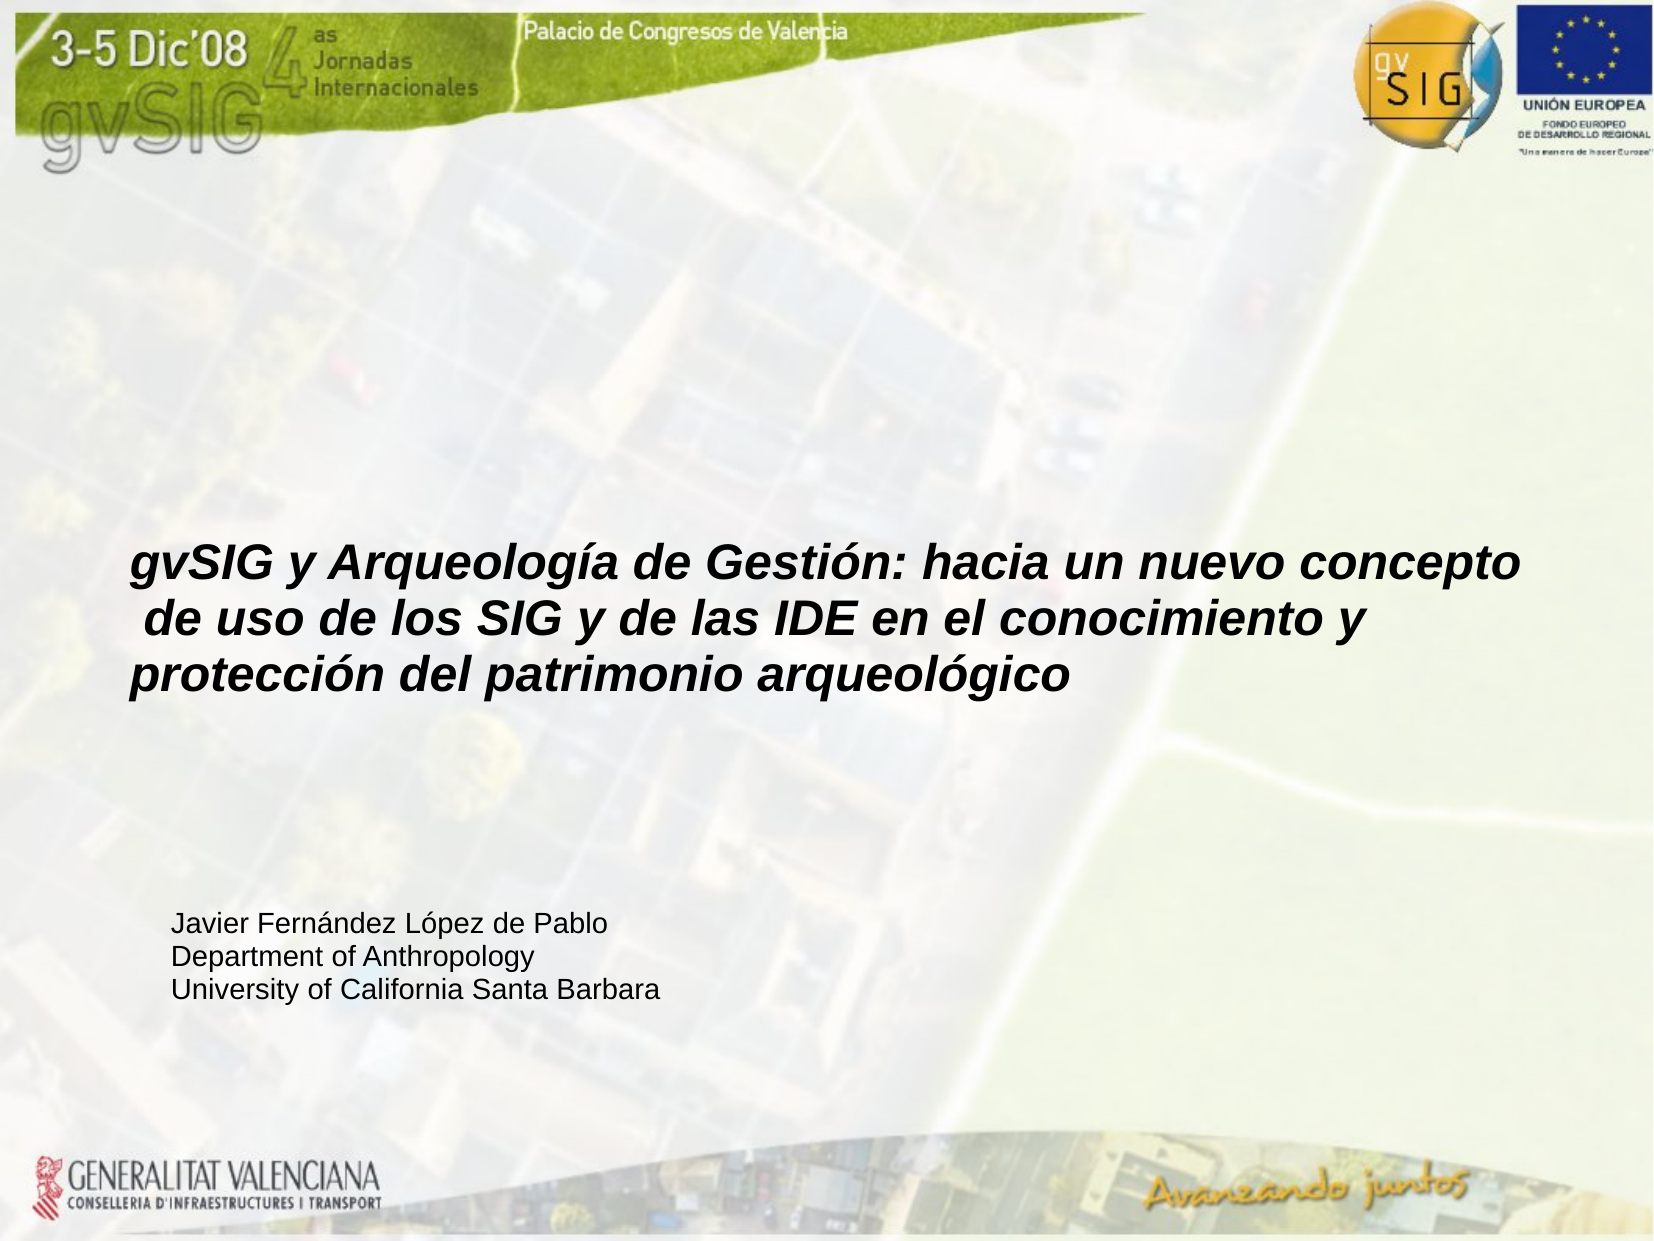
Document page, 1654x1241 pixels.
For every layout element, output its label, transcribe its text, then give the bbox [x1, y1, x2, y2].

text_box gvSIG y Arqueología de Gestión: hacia un nuevo concepto de uso de los SIG y de las IDE en el conocimiento y protección del patrimonio arqueológico [114, 527, 1538, 732]
picture [0, 0, 1654, 1241]
text_box Javier Fernández López de Pablo Department of Anthropology University of California Santa Barbara [156, 900, 676, 1025]
